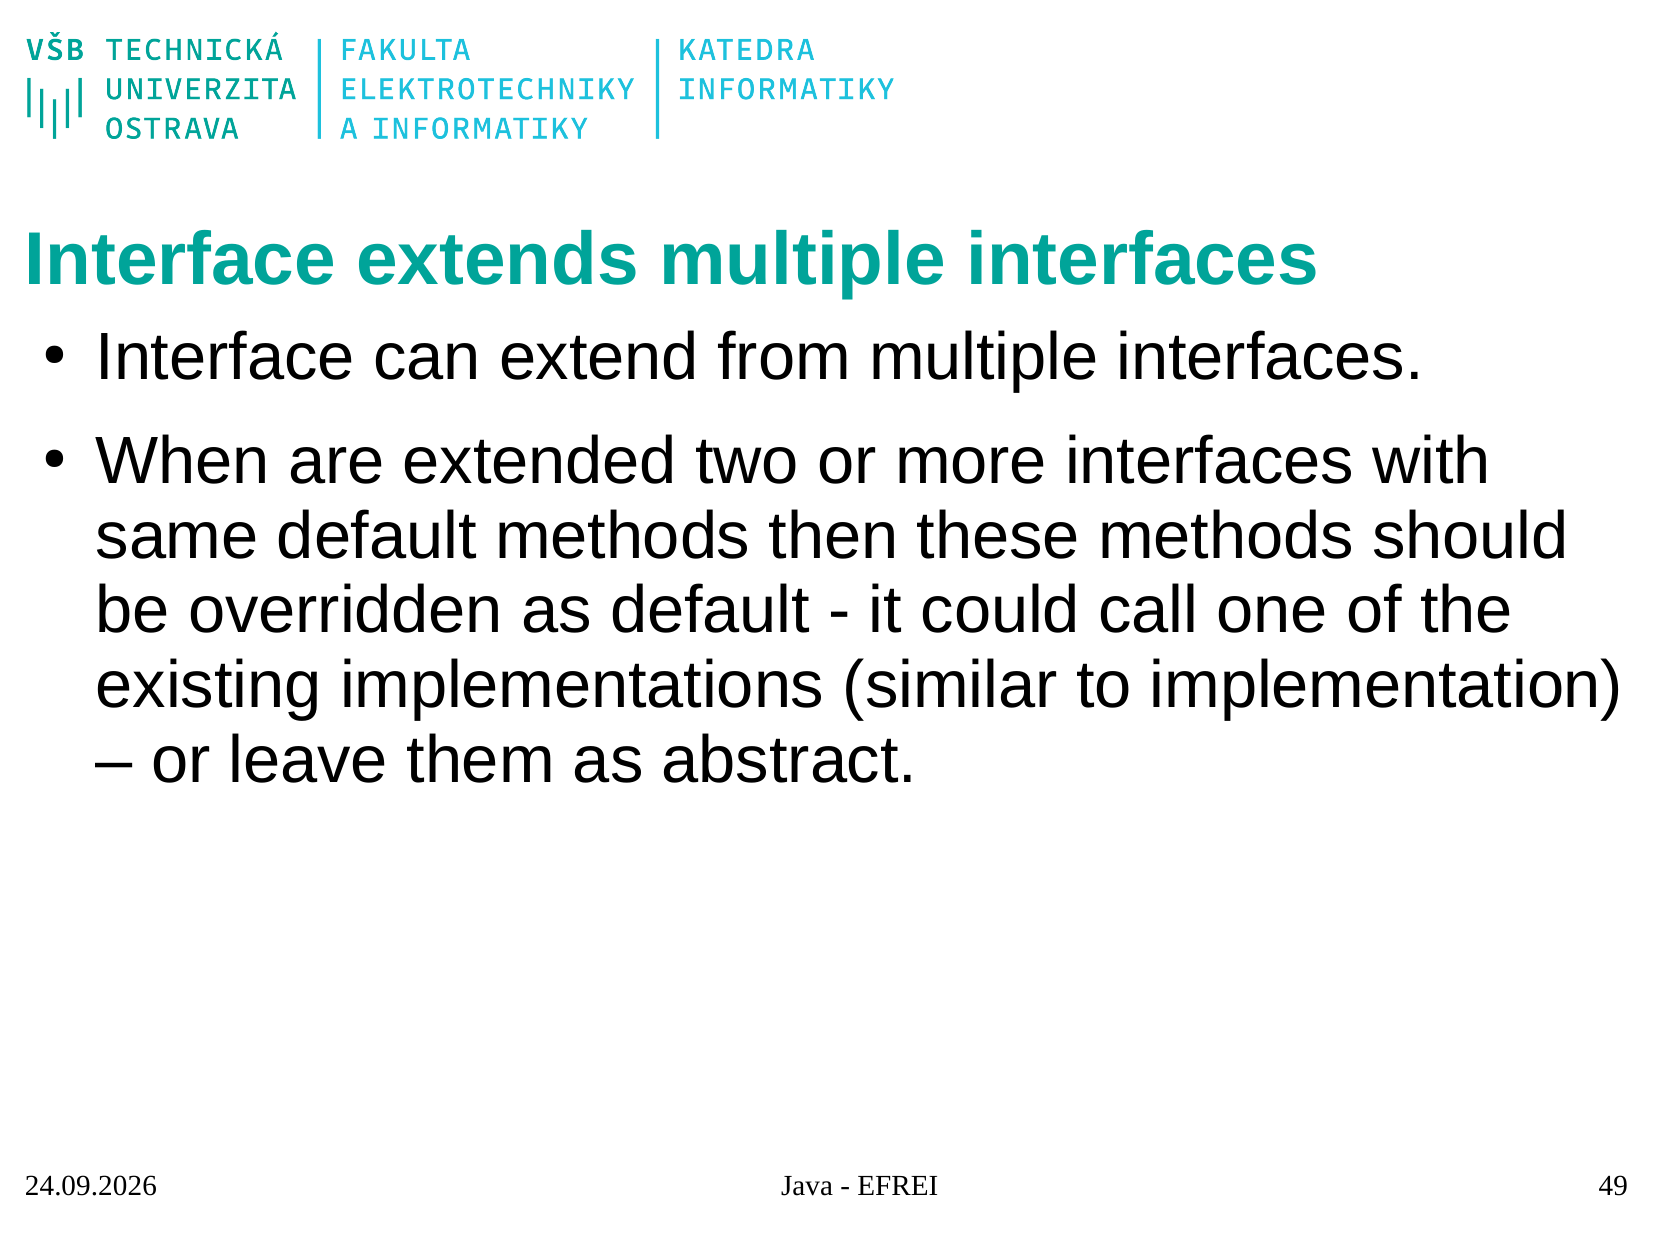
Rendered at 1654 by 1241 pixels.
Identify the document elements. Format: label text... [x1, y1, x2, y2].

title Interface extends multiple interfaces [24, 169, 1629, 300]
list Interface can extend from multiple interfaces. When are extended two or more interfaces with same default methods then these methods should be overridden as default - it could call one of the existing implementations (similar to implementation) – or leave them as abstract. [24, 318, 1629, 1146]
picture [26, 31, 894, 139]
